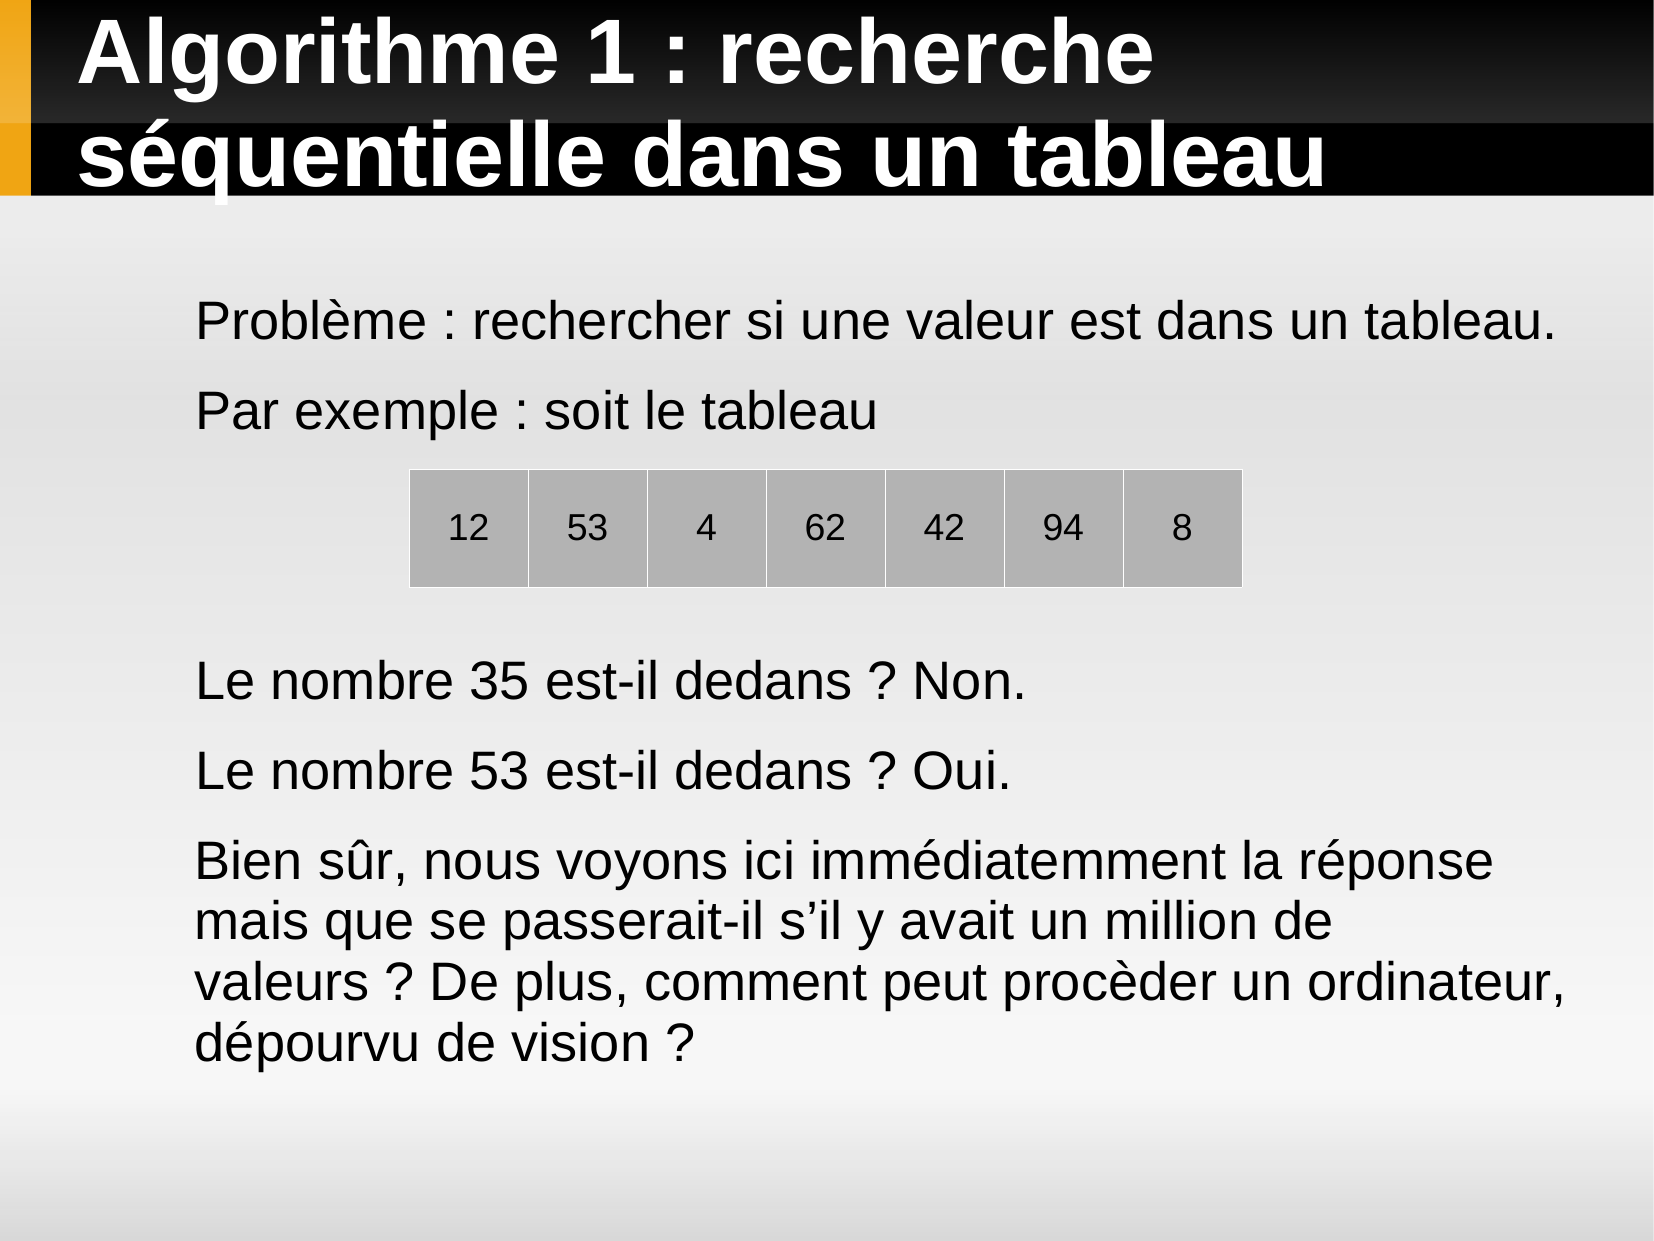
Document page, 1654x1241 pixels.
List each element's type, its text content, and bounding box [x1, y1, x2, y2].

table_header 62 [767, 470, 885, 587]
list Problème : rechercher si une valeur est dans un tableau. Par exemple : soit le tableau Le nombre 35 est-il dedans ? Non. Le nombre 53 est-il dedans ? Oui. Bien sûr, nous voyons ici immédiatemment la réponse mais que se passerait-il s’il y avait un million de valeurs ? De plus, comment peut procèder un ordinateur, dépourvu de vision ? [82, 290, 1571, 1211]
table_header 4 [648, 470, 766, 587]
table_header 8 [1124, 470, 1242, 587]
table_header 12 [410, 470, 528, 587]
table_header 53 [529, 470, 647, 587]
table_header 94 [1005, 470, 1123, 587]
picture [0, 0, 1654, 1241]
table_header 42 [886, 470, 1004, 587]
title Algorithme 1 : recherche séquentielle dans un tableau [76, 0, 1565, 208]
